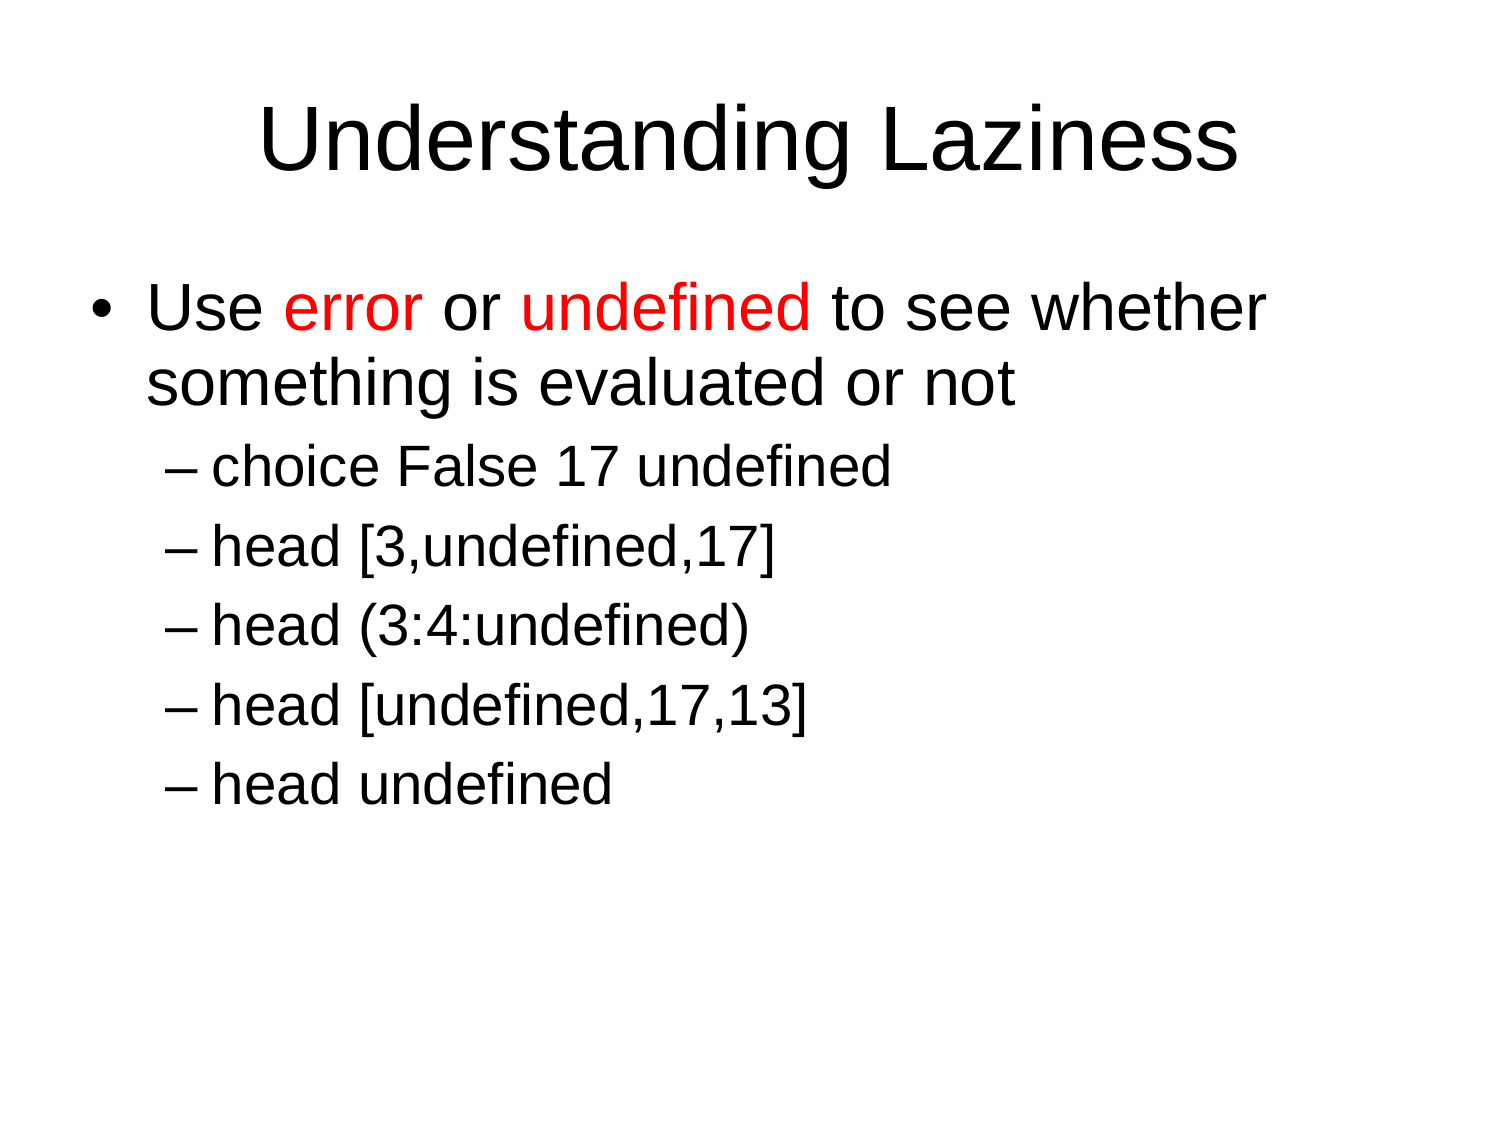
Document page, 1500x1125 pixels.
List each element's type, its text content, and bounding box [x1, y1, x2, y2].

title Understanding Laziness [75, 45, 1426, 233]
list Use error or undefined to see whether something is evaluated or not choice False 17 undefined head [3,undefined,17] head (3:4:undefined) head [undefined,17,13] head undefined [75, 262, 1426, 1006]
